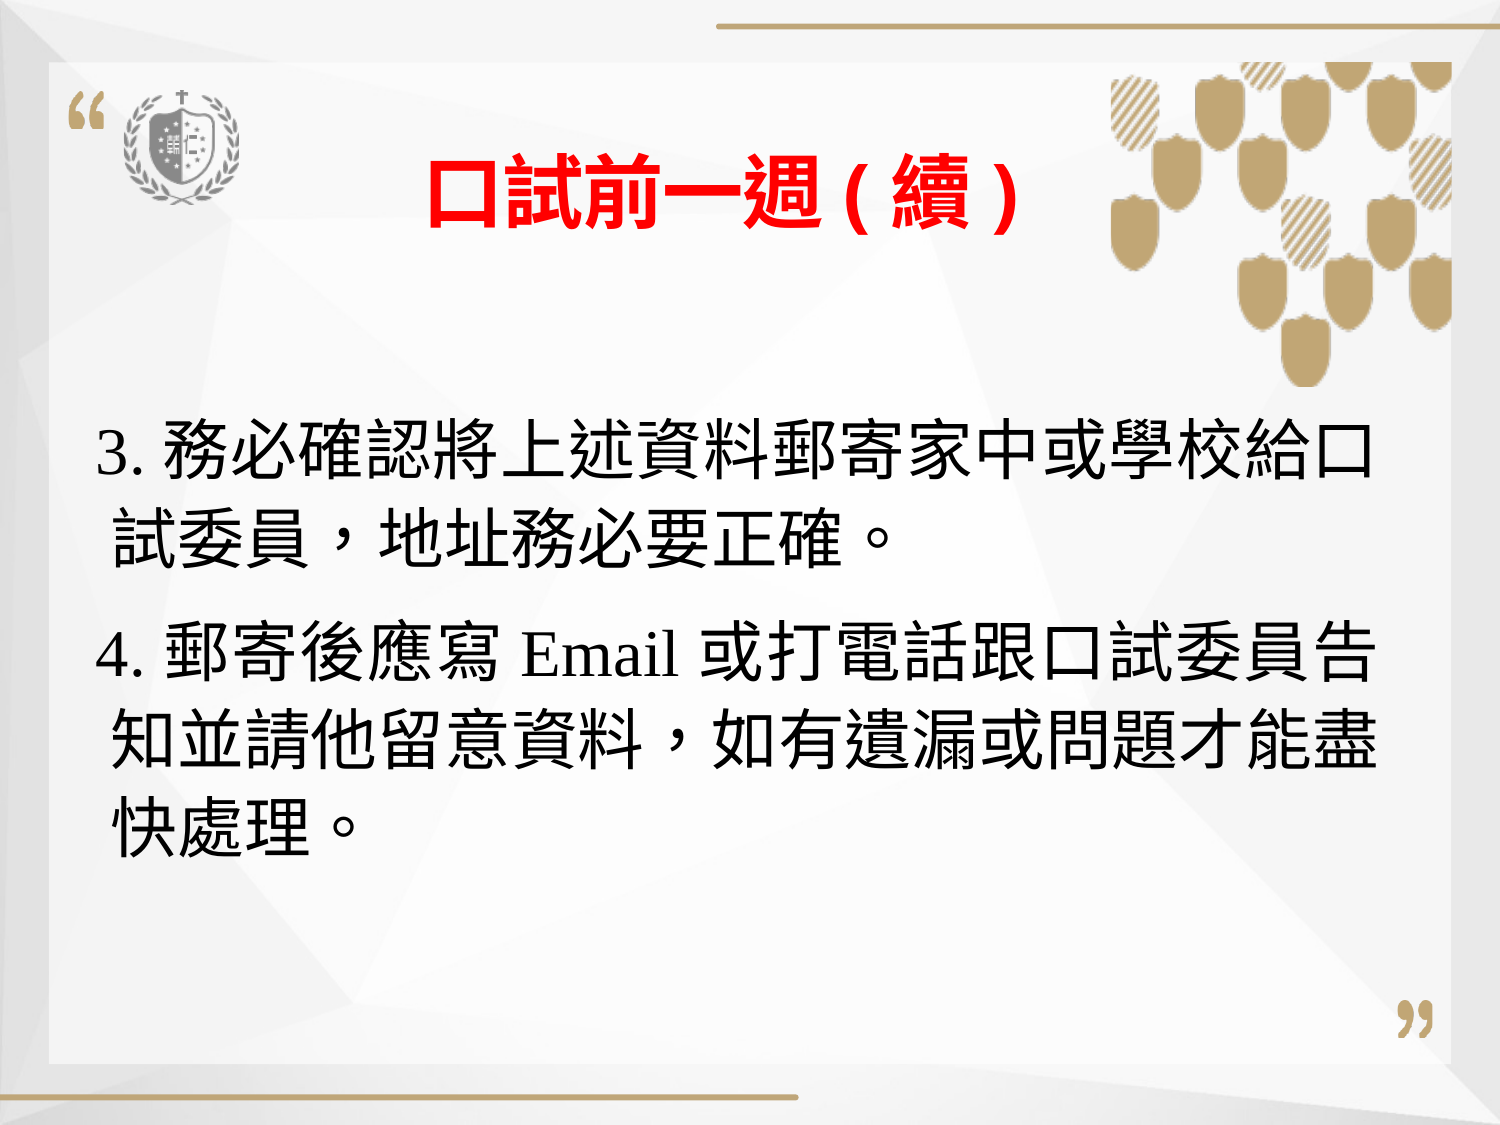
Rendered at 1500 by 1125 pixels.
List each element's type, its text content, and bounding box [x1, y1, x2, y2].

text_box [67, 278, 1433, 1059]
text_box 3.務必確認將上述資料郵寄家中或學校給口試委員，地址務必要正確。 4.郵寄後應寫Email或打電話跟口試委員告知並請他留意資料，如有遺漏或問題才能盡快處理。 [65, 392, 1428, 1125]
picture [123, 90, 239, 205]
text_box 口試前一週(續) [147, 133, 1294, 278]
